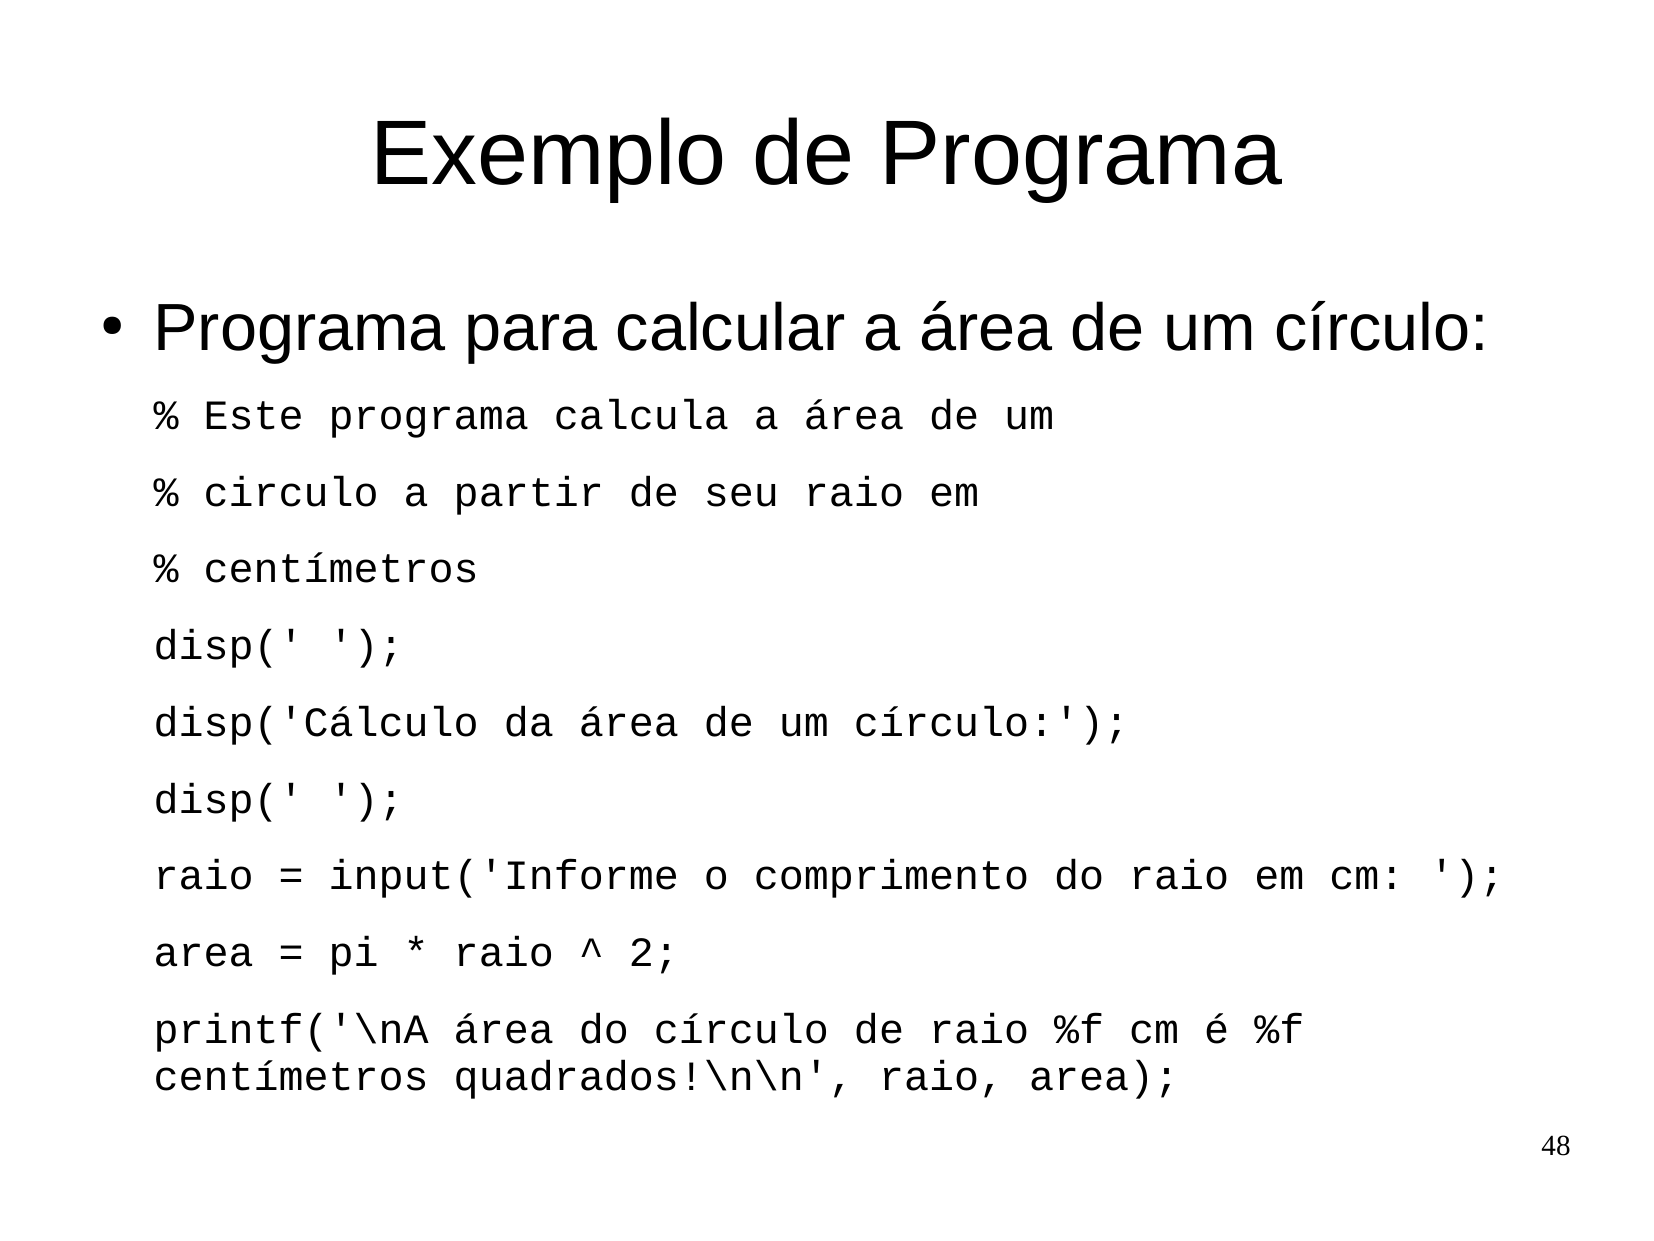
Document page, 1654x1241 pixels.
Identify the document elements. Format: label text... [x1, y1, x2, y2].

title Exemplo de Programa [82, 49, 1571, 257]
list Programa para calcular a área de um círculo: % Este programa calcula a área de um % circulo a partir de seu raio em % centímetros disp(' '); disp('Cálculo da área de um círculo:'); disp(' '); raio = input('Informe o comprimento do raio em cm: '); area = pi * raio ^ 2; printf('\nA área do círculo de raio %f cm é %f centímetros quadrados!\n\n', raio, area); [82, 290, 1571, 1158]
